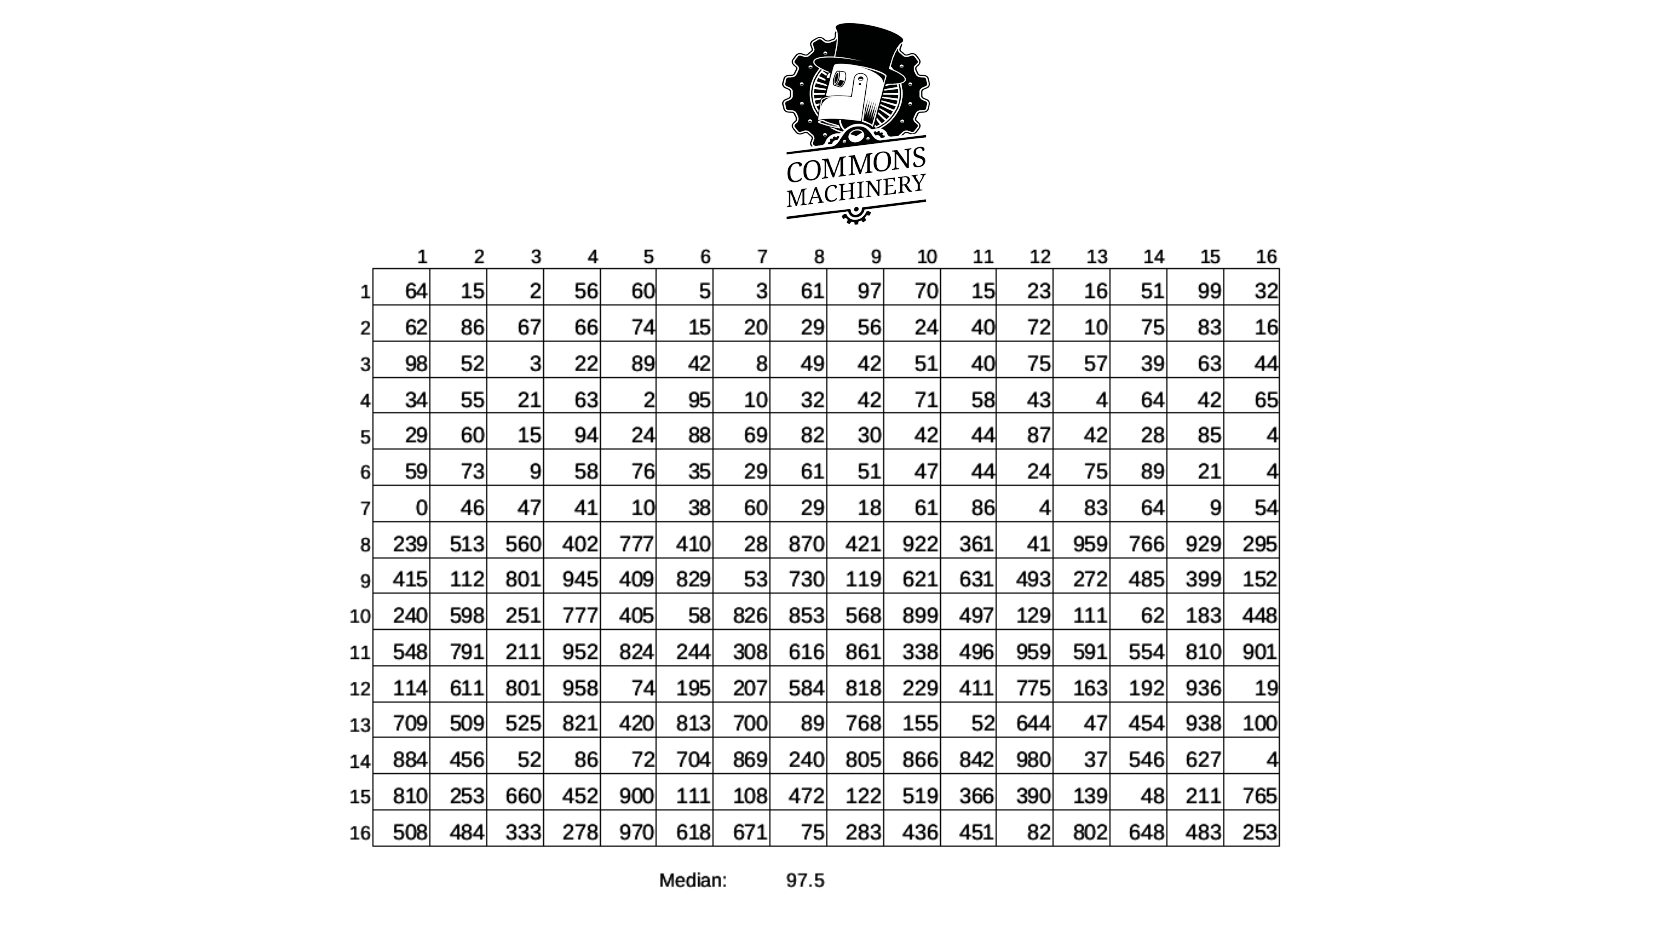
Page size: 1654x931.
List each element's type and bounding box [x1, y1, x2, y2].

picture [347, 239, 1291, 899]
picture [782, 23, 930, 225]
